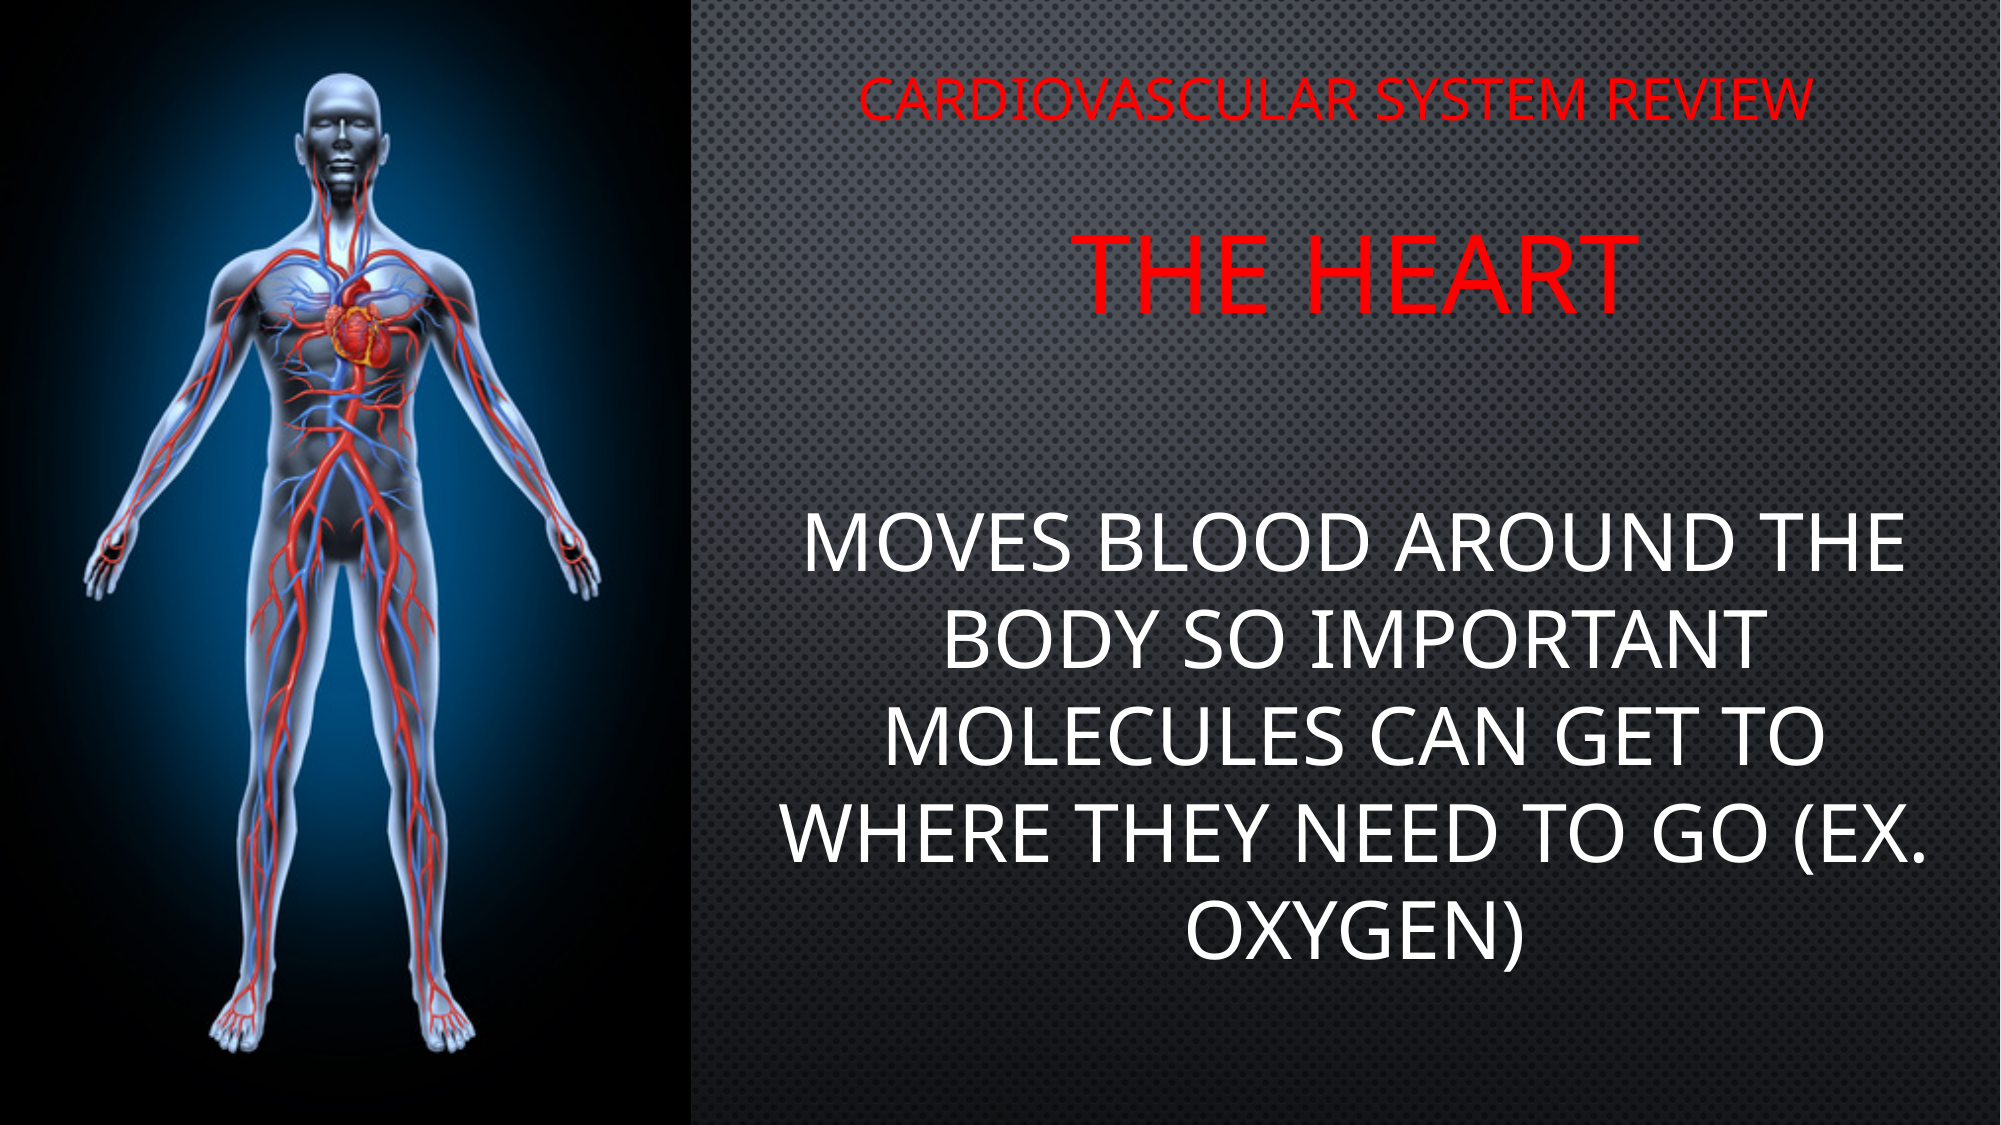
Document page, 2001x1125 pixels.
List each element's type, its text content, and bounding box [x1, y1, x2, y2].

text_box THE HEART MOVES BLOOD AROUND THE BODY SO IMPORTANT MOLECULES CAN GET TO WHERE THEY NEED TO GO (EX. OXYGEN) [730, 195, 1980, 985]
picture [0, 0, 2001, 1125]
title Cardiovascular system review [842, 33, 1868, 162]
